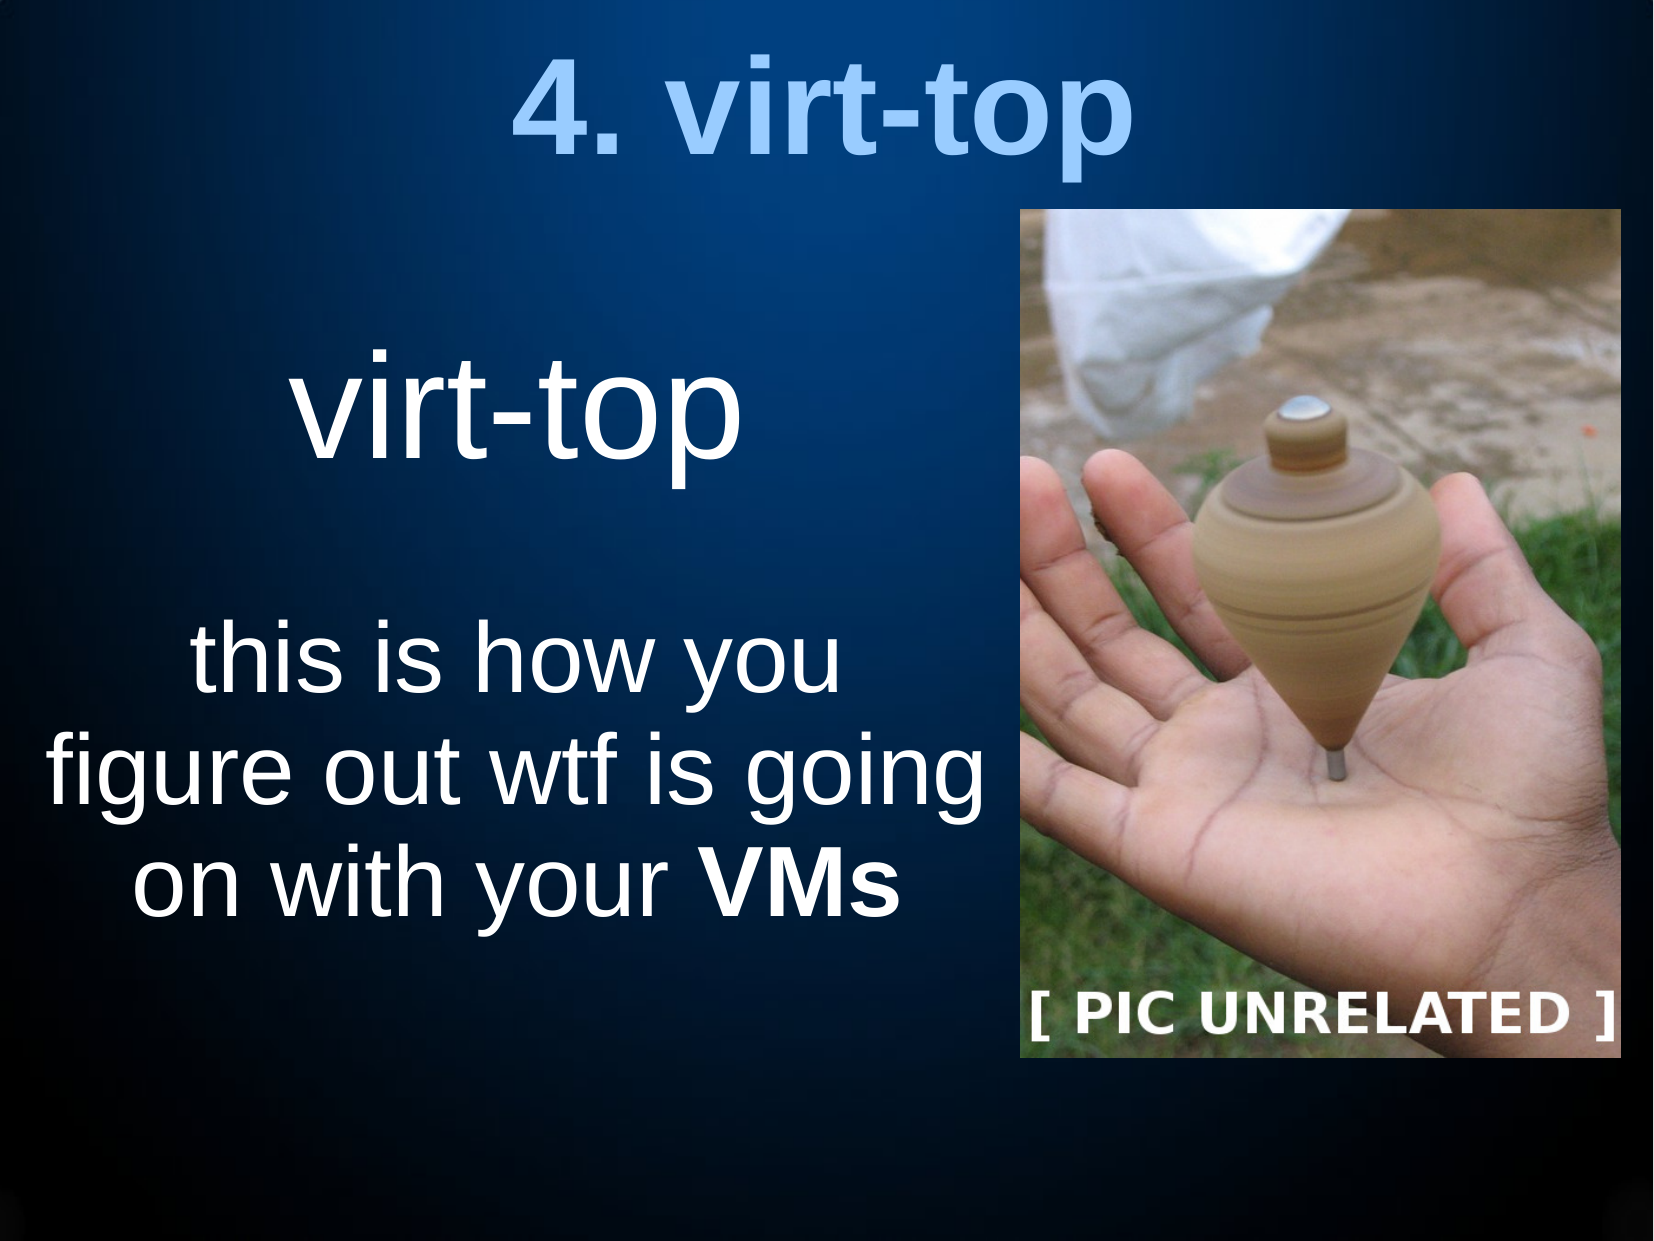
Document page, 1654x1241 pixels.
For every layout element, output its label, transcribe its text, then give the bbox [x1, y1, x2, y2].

picture [0, 0, 1654, 1241]
title virt-top this is how you figure out wtf is going on with your VMs [30, 168, 1006, 1092]
title 4. virt-top [0, 2, 1651, 211]
